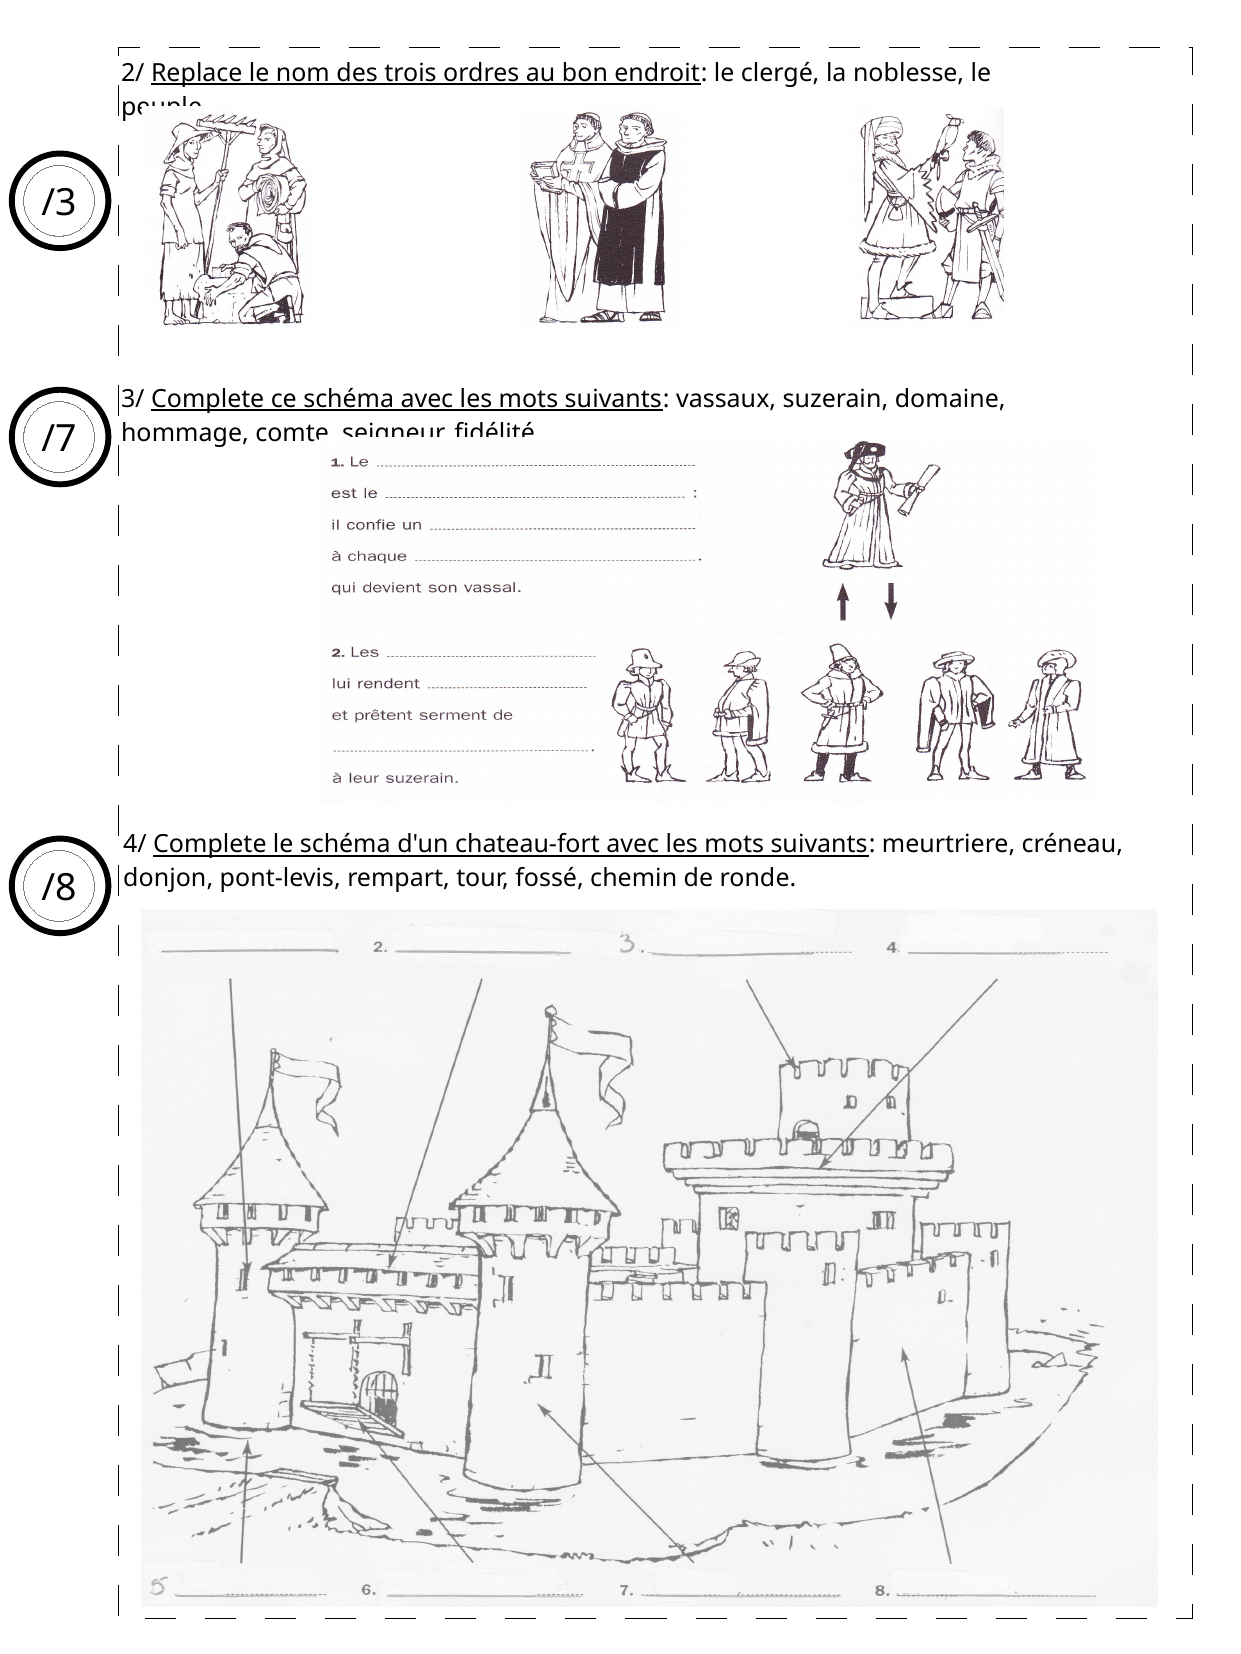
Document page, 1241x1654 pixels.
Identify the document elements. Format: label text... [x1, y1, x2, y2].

text_box 2/ Replace le nom des trois ordres au bon endroit: le clergé, la noblesse, le peuple. [106, 47, 1079, 127]
text_box 3/ Complete ce schéma avec les mots suivants: vassaux, suzerain, domaine, hommage, comte, seigneur, fidélité . [106, 373, 1079, 485]
picture [141, 909, 1158, 1607]
picture [850, 106, 1004, 328]
picture [318, 437, 1099, 804]
text_box 4/ Complete le schéma d'un chateau-fort avec les mots suivants: meurtriere, créneau, donjon, pont-levis, rempart, tour, fossé, chemin de ronde. [108, 818, 1195, 898]
text_box /3 [23, 165, 95, 237]
text_box /8 [23, 850, 95, 922]
picture [141, 106, 319, 331]
picture [519, 106, 686, 331]
text_box /7 [23, 401, 95, 473]
